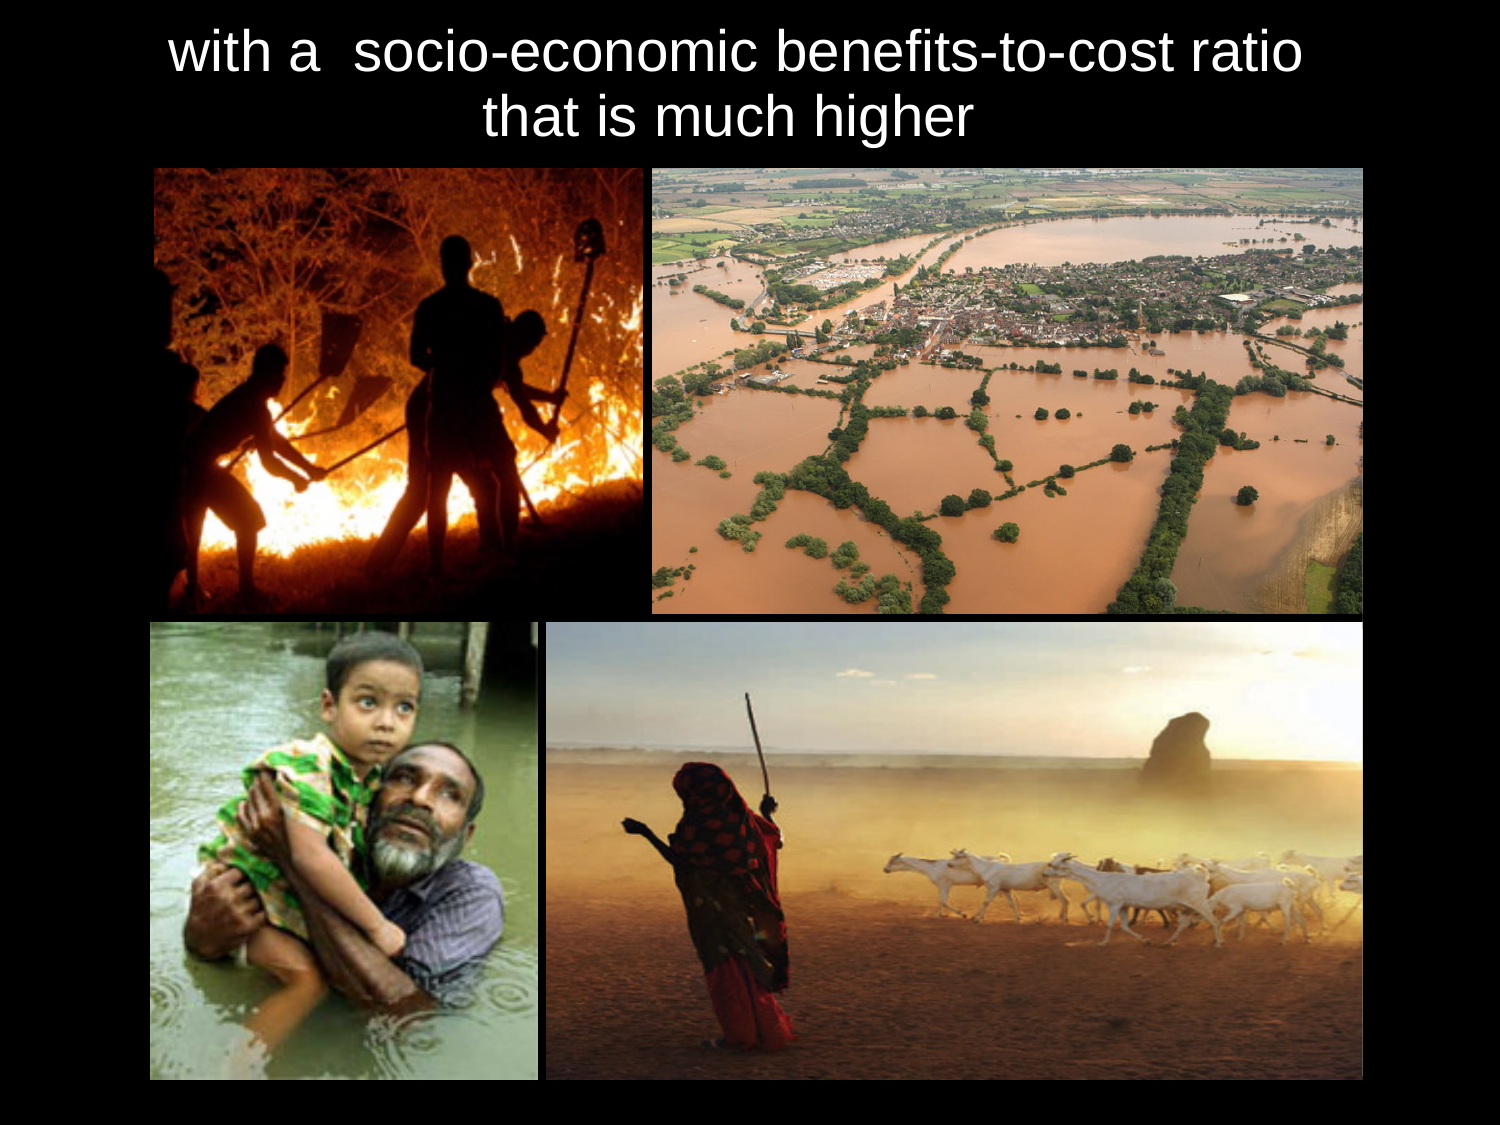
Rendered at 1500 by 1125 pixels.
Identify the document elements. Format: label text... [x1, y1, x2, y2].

title with a socio-economic benefits-to-cost ratio that is much higher [99, 3, 1375, 230]
picture [150, 168, 1363, 1080]
